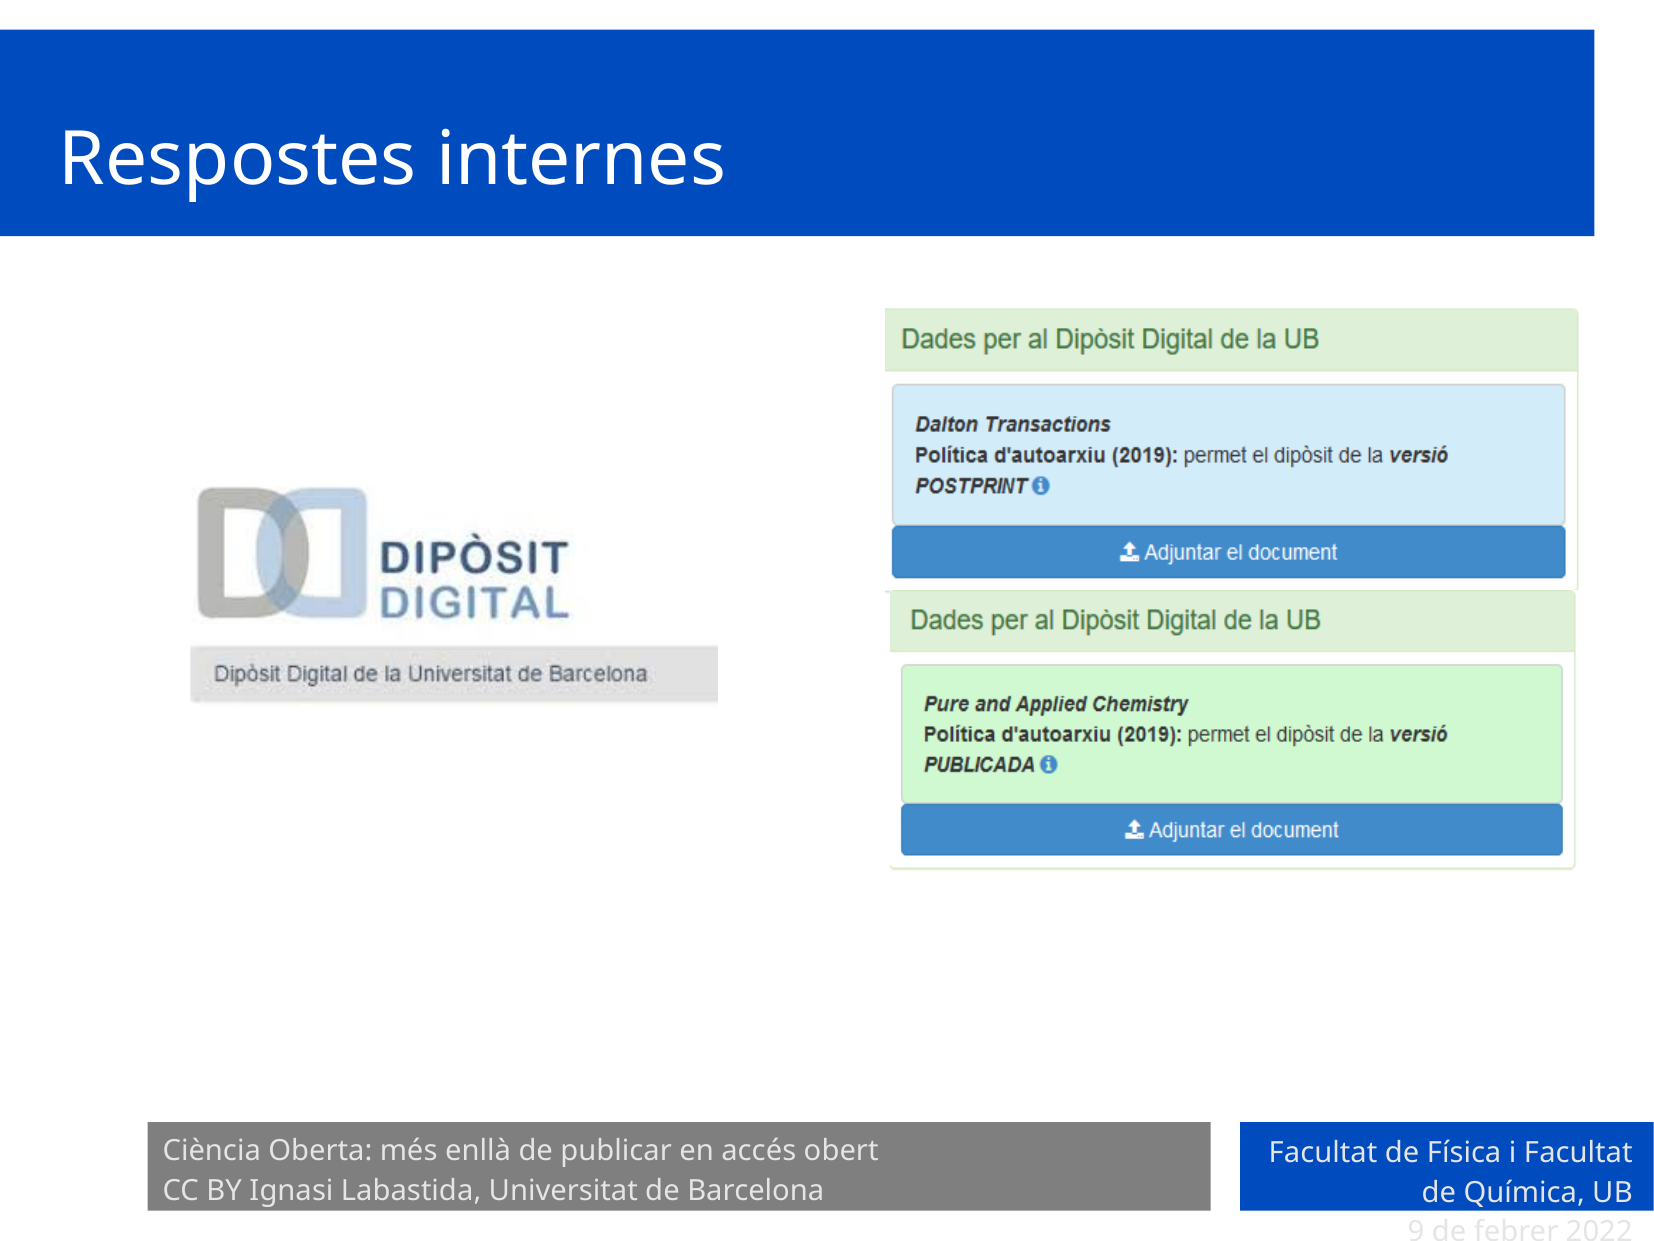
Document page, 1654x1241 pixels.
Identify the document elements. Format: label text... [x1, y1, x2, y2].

picture [177, 460, 718, 733]
title Respostes internes [59, 59, 1595, 207]
picture [885, 307, 1583, 875]
